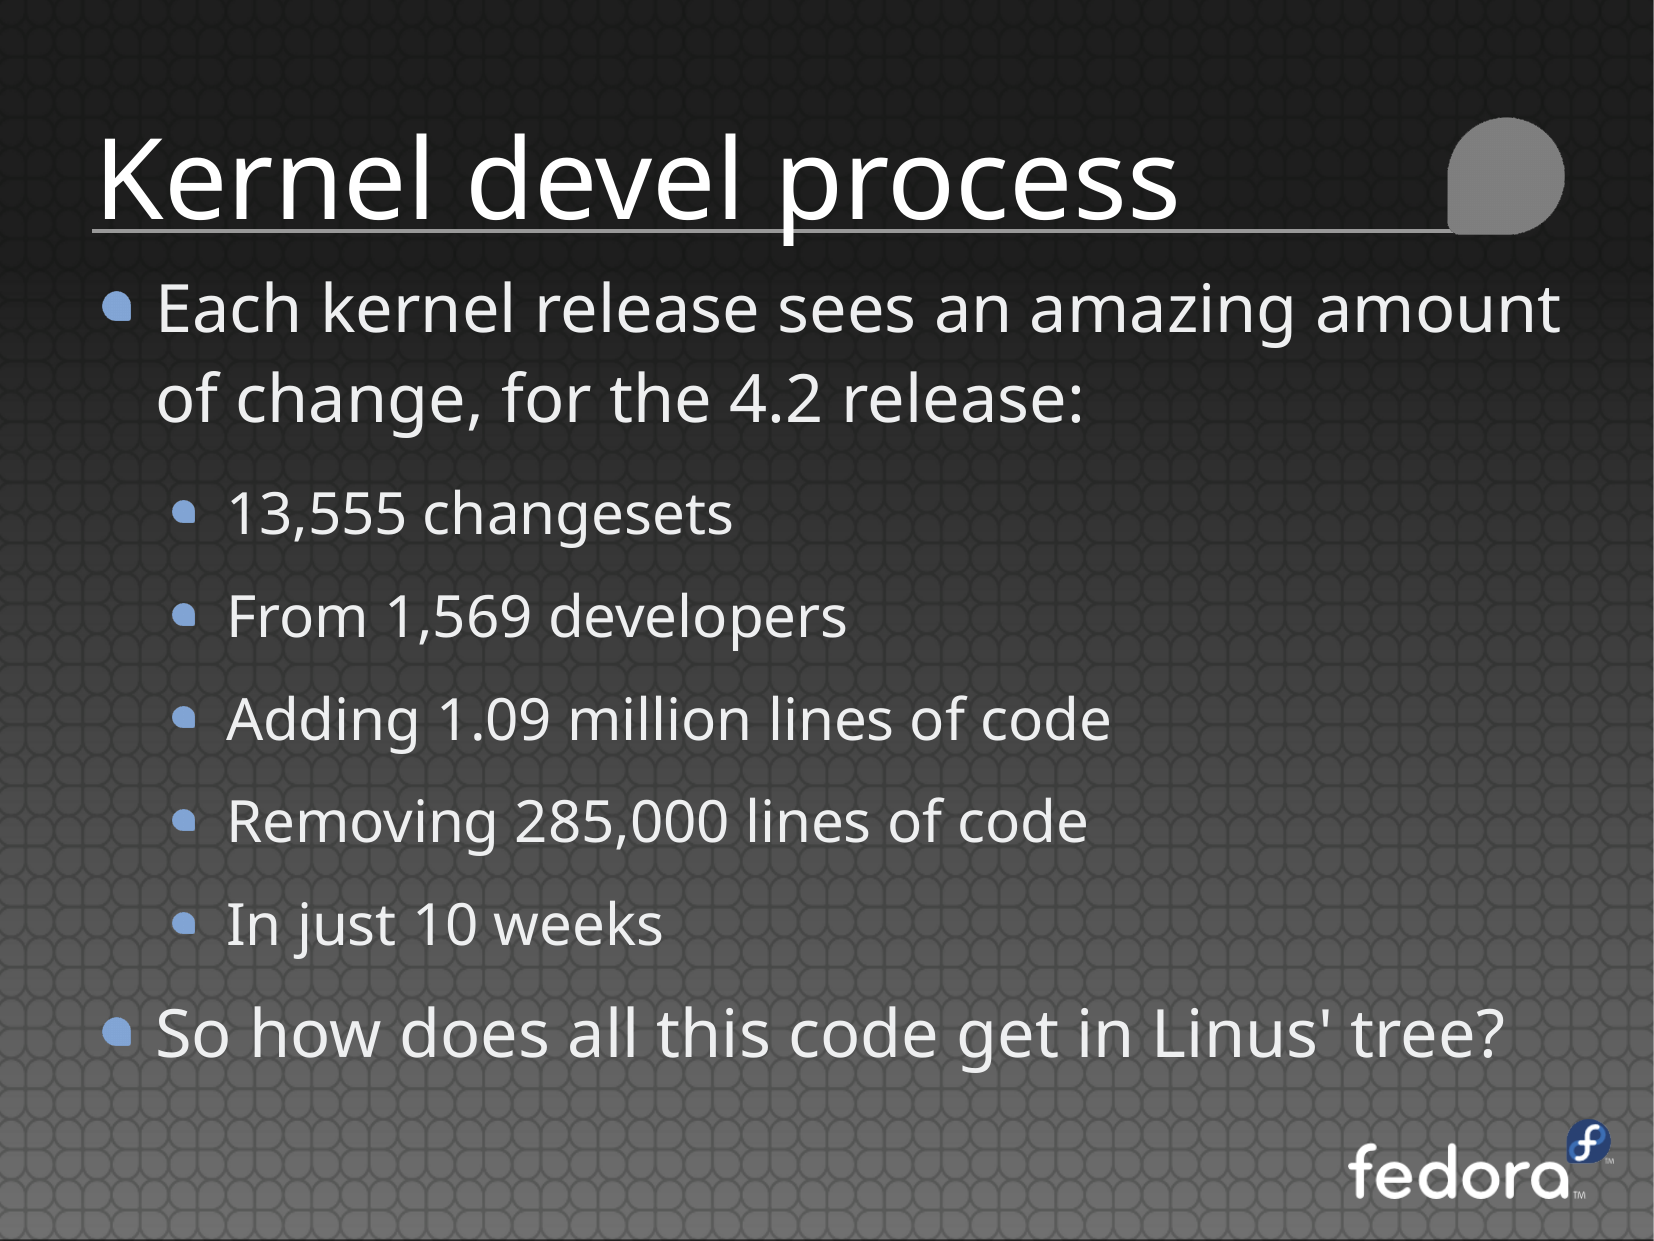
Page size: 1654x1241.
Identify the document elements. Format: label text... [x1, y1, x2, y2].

list Each kernel release sees an amazing amount of change, for the 4.2 release: 13,555 changesets From 1,569 developers Adding 1.09 million lines of code Removing 285,000 lines of code In just 10 weeks So how does all this code get in Linus' tree? [84, 260, 1573, 1065]
picture [0, 0, 1654, 1241]
title Kernel devel process [94, 100, 1426, 251]
